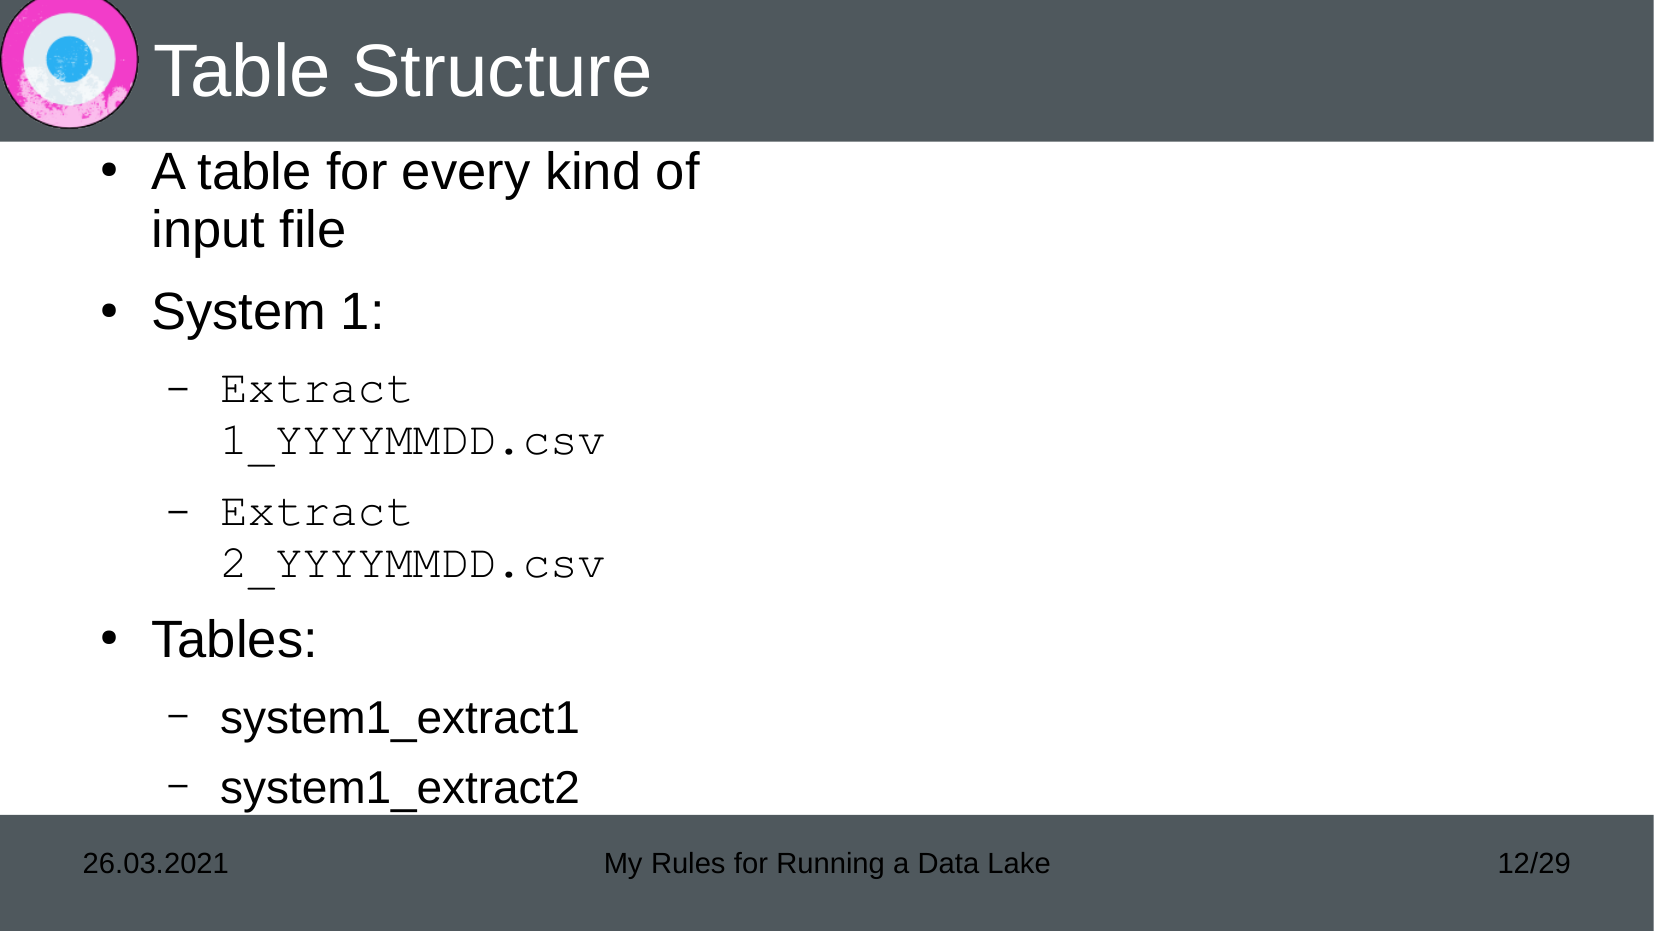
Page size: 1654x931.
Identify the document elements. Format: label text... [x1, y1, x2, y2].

picture [0, 0, 228, 148]
list A table for every kind of input file System 1: Extract 1_YYYYMMDD.csv Extract 2_YYYYMMDD.csv Tables: system1_extract1 system1_extract2 [82, 141, 809, 815]
title Table Structure [153, 5, 1654, 136]
